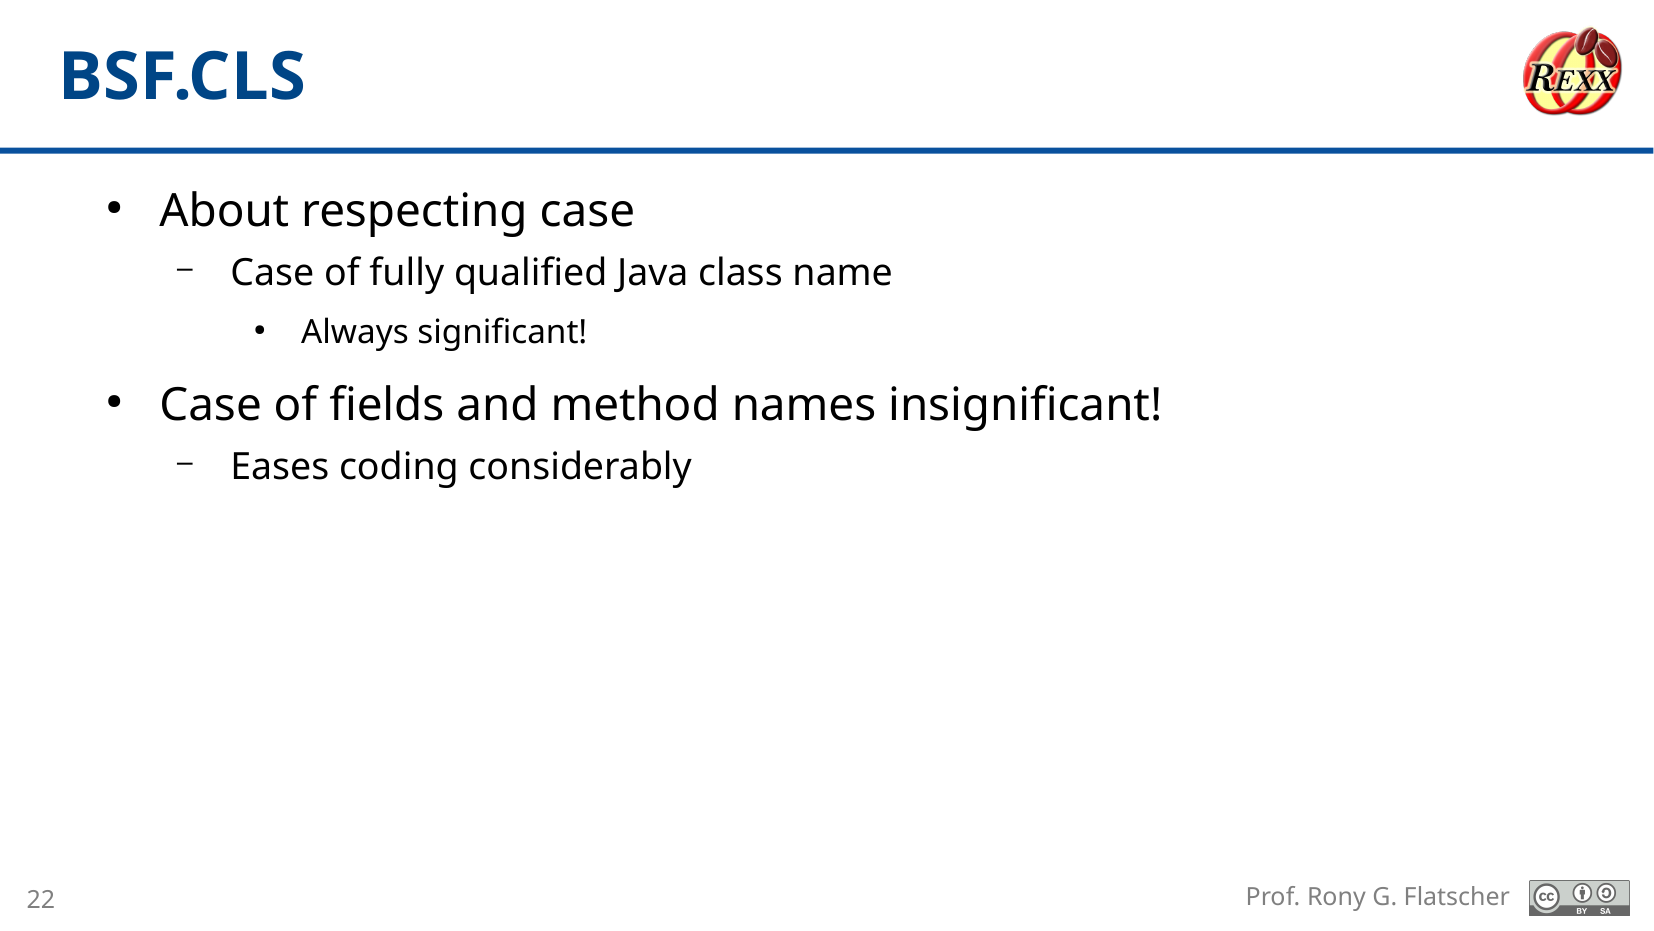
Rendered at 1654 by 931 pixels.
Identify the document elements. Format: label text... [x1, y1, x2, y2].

title BSF.CLS [0, 0, 1625, 148]
list About respecting case Case of fully qualified Java class name Always significant! Case of fields and method names insignificant! Eases coding considerably [88, 177, 1577, 857]
